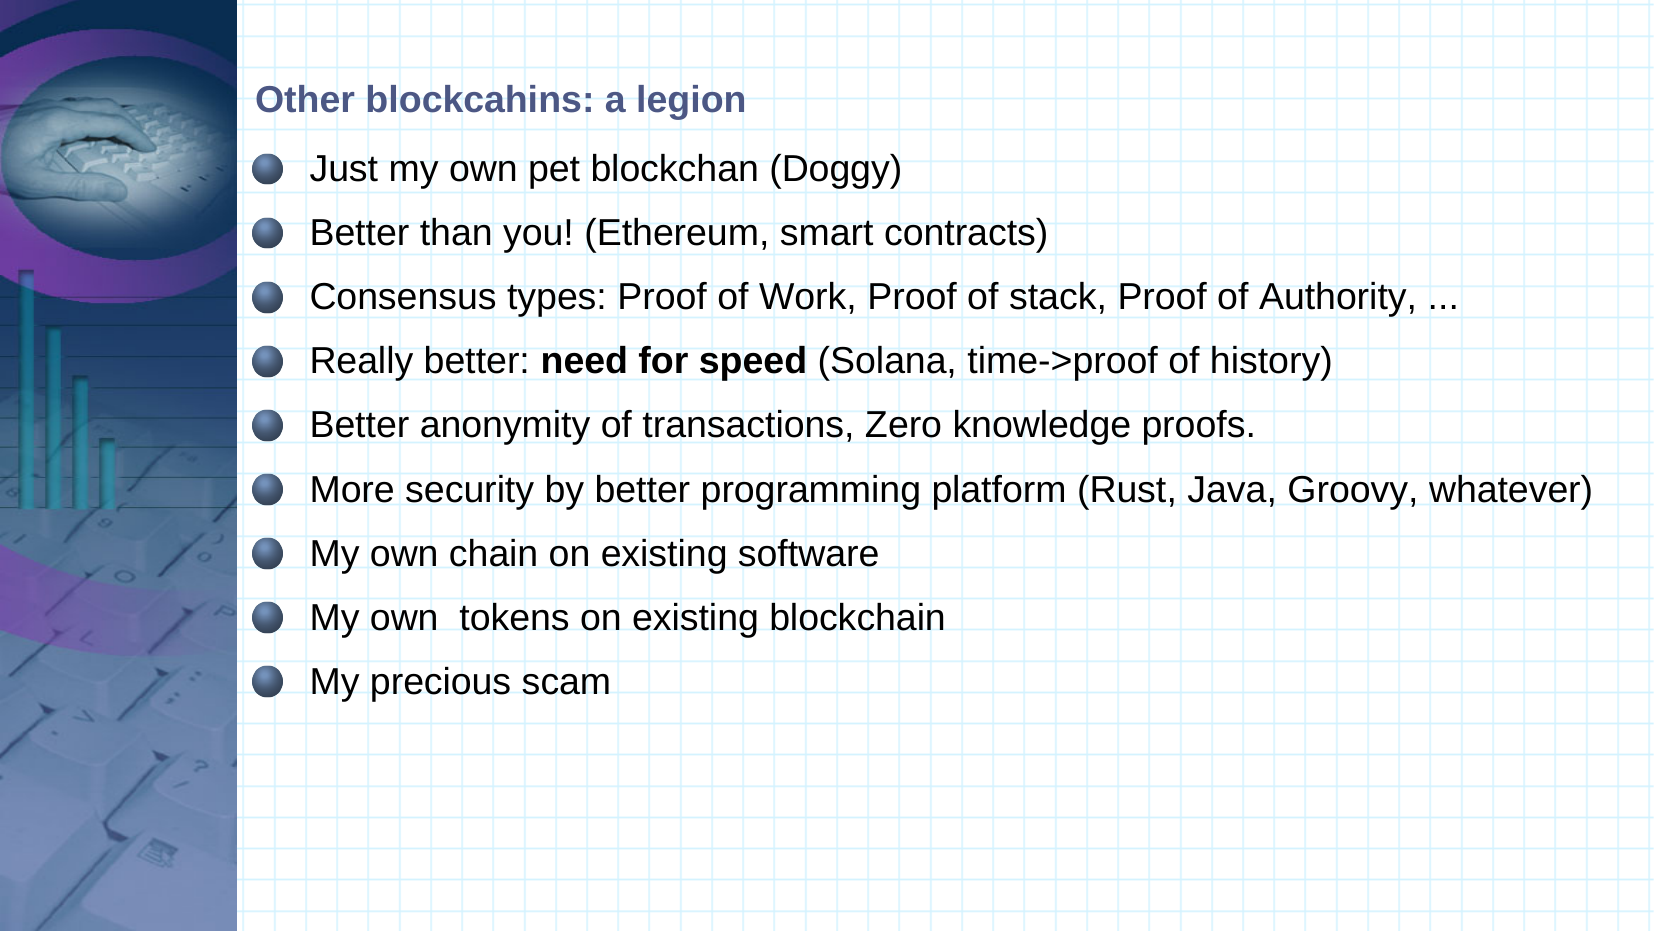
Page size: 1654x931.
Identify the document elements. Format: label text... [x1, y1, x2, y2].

list Just my own pet blockchan (Doggy) Better than you! (Ethereum, smart contracts) Consensus types: Proof of Work, Proof of stack, Proof of Authority, ... Really better: need for speed (Solana, time->proof of history) Better anonymity of transactions, Zero knowledge proofs. More security by better programming platform (Rust, Java, Groovy, whatever) My own chain on existing software My own tokens on existing blockchain My precious scam [239, 147, 1625, 886]
title Other blockcahins: a legion [254, 21, 1640, 178]
picture [0, 0, 1654, 931]
